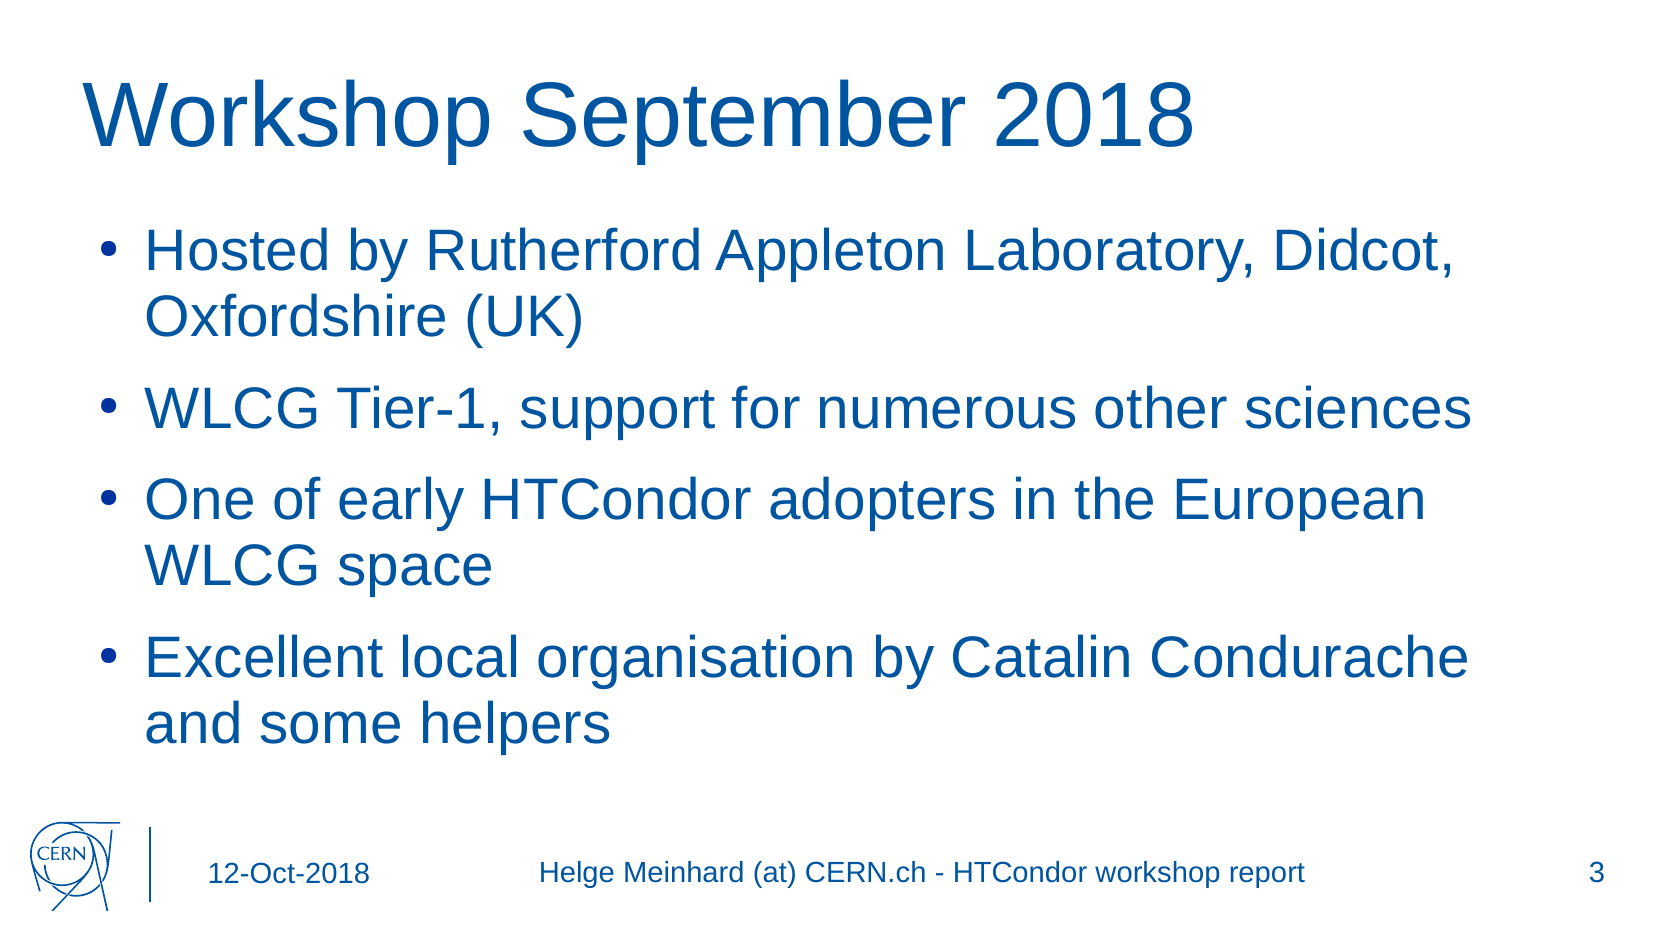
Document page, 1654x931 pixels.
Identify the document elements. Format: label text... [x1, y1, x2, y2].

list Hosted by Rutherford Appleton Laboratory, Didcot, Oxfordshire (UK) WLCG Tier-1, support for numerous other sciences One of early HTCondor adopters in the European WLCG space Excellent local organisation by Catalin Condurache and some helpers [82, 217, 1571, 757]
title Workshop September 2018 [82, 37, 1571, 193]
